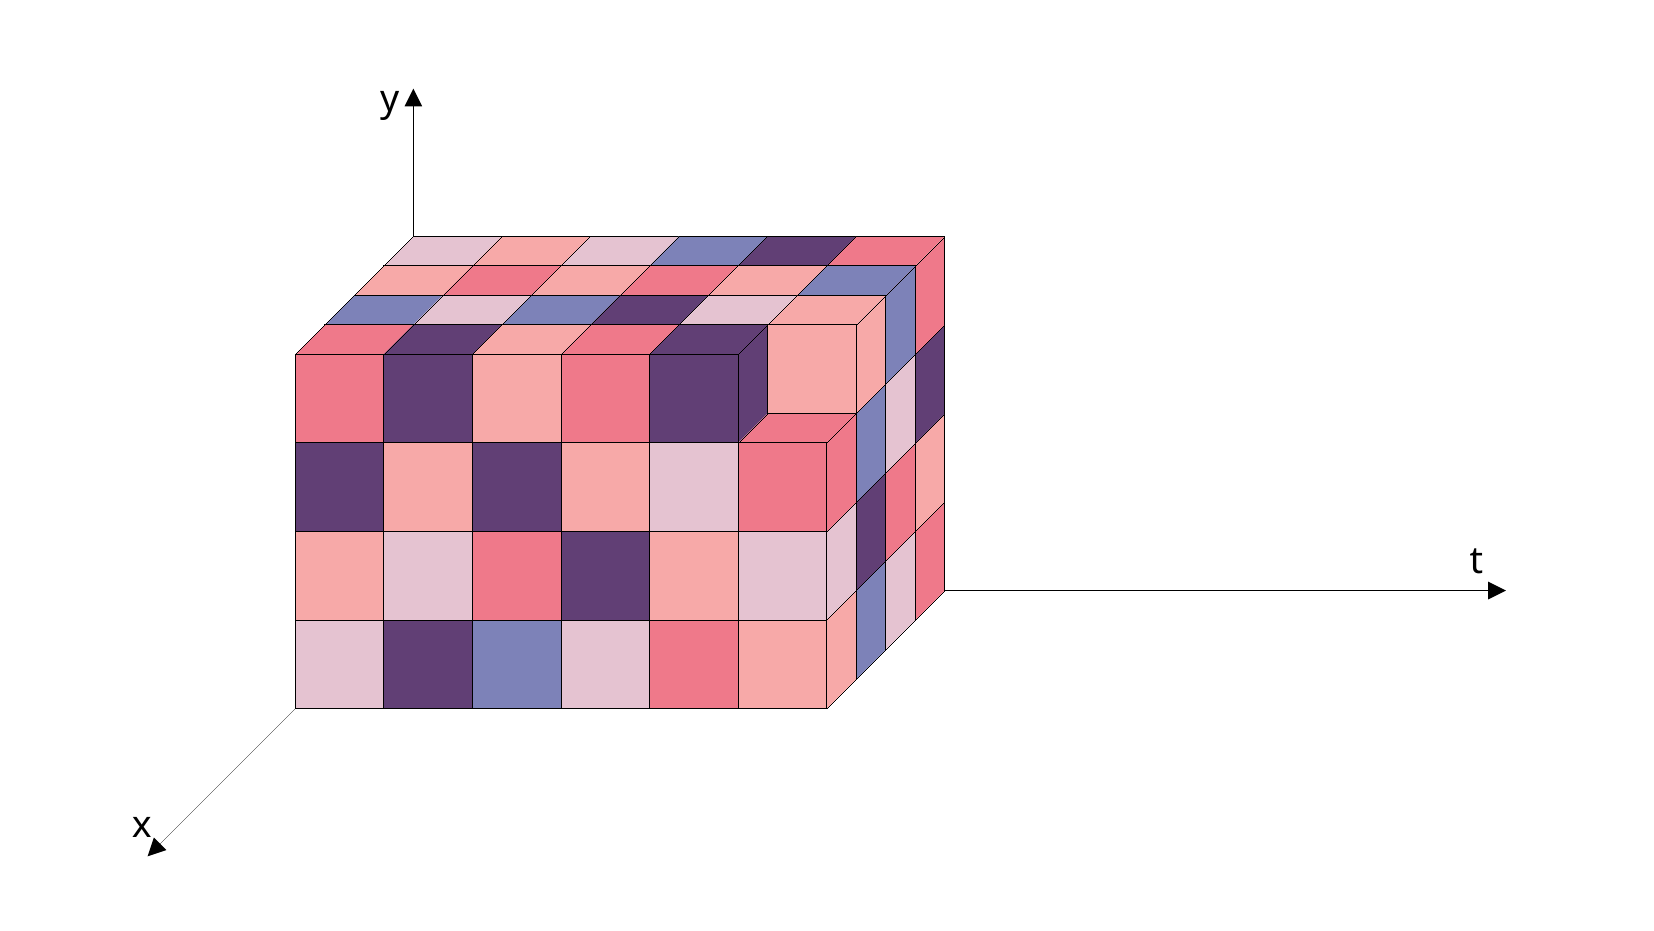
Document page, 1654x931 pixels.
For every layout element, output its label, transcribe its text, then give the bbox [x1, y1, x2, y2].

text_box [295, 236, 945, 709]
text_box t [1446, 527, 1506, 591]
text_box y [360, 64, 420, 129]
text_box x [112, 791, 172, 855]
